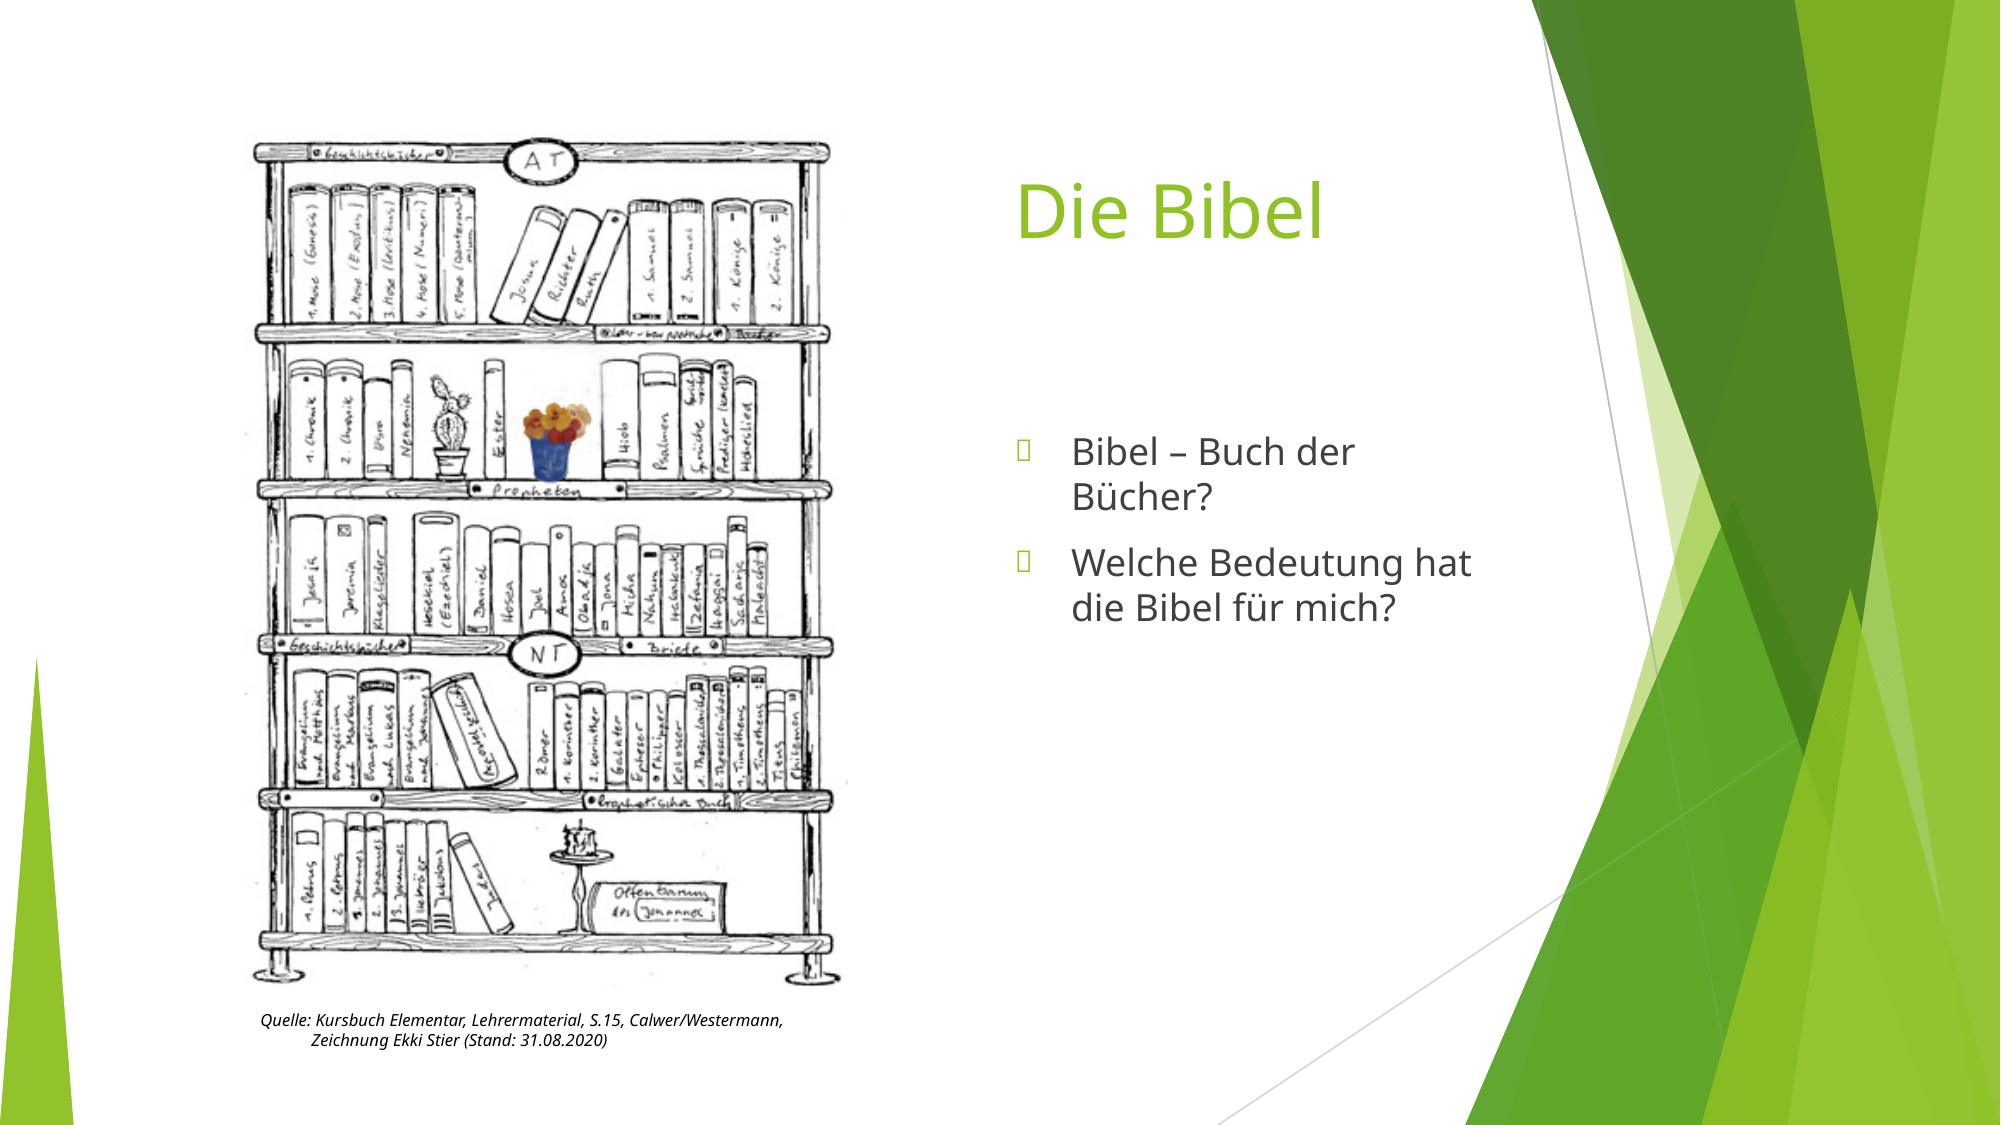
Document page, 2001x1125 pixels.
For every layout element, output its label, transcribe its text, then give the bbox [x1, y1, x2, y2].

title Die Bibel [999, 99, 1522, 317]
picture [245, 131, 848, 992]
text_box [0, 658, 74, 1125]
text_box Quelle: Kursbuch Elementar, Lehrermaterial, S.15, Calwer/Westermann, Zeichnung Ekki Stier (Stand: 31.08.2020) [245, 1002, 992, 1103]
list Bibel – Buch der Bücher? Welche Bedeutung hat die Bibel für mich? [999, 354, 1521, 992]
text_box [1465, 0, 2000, 1125]
